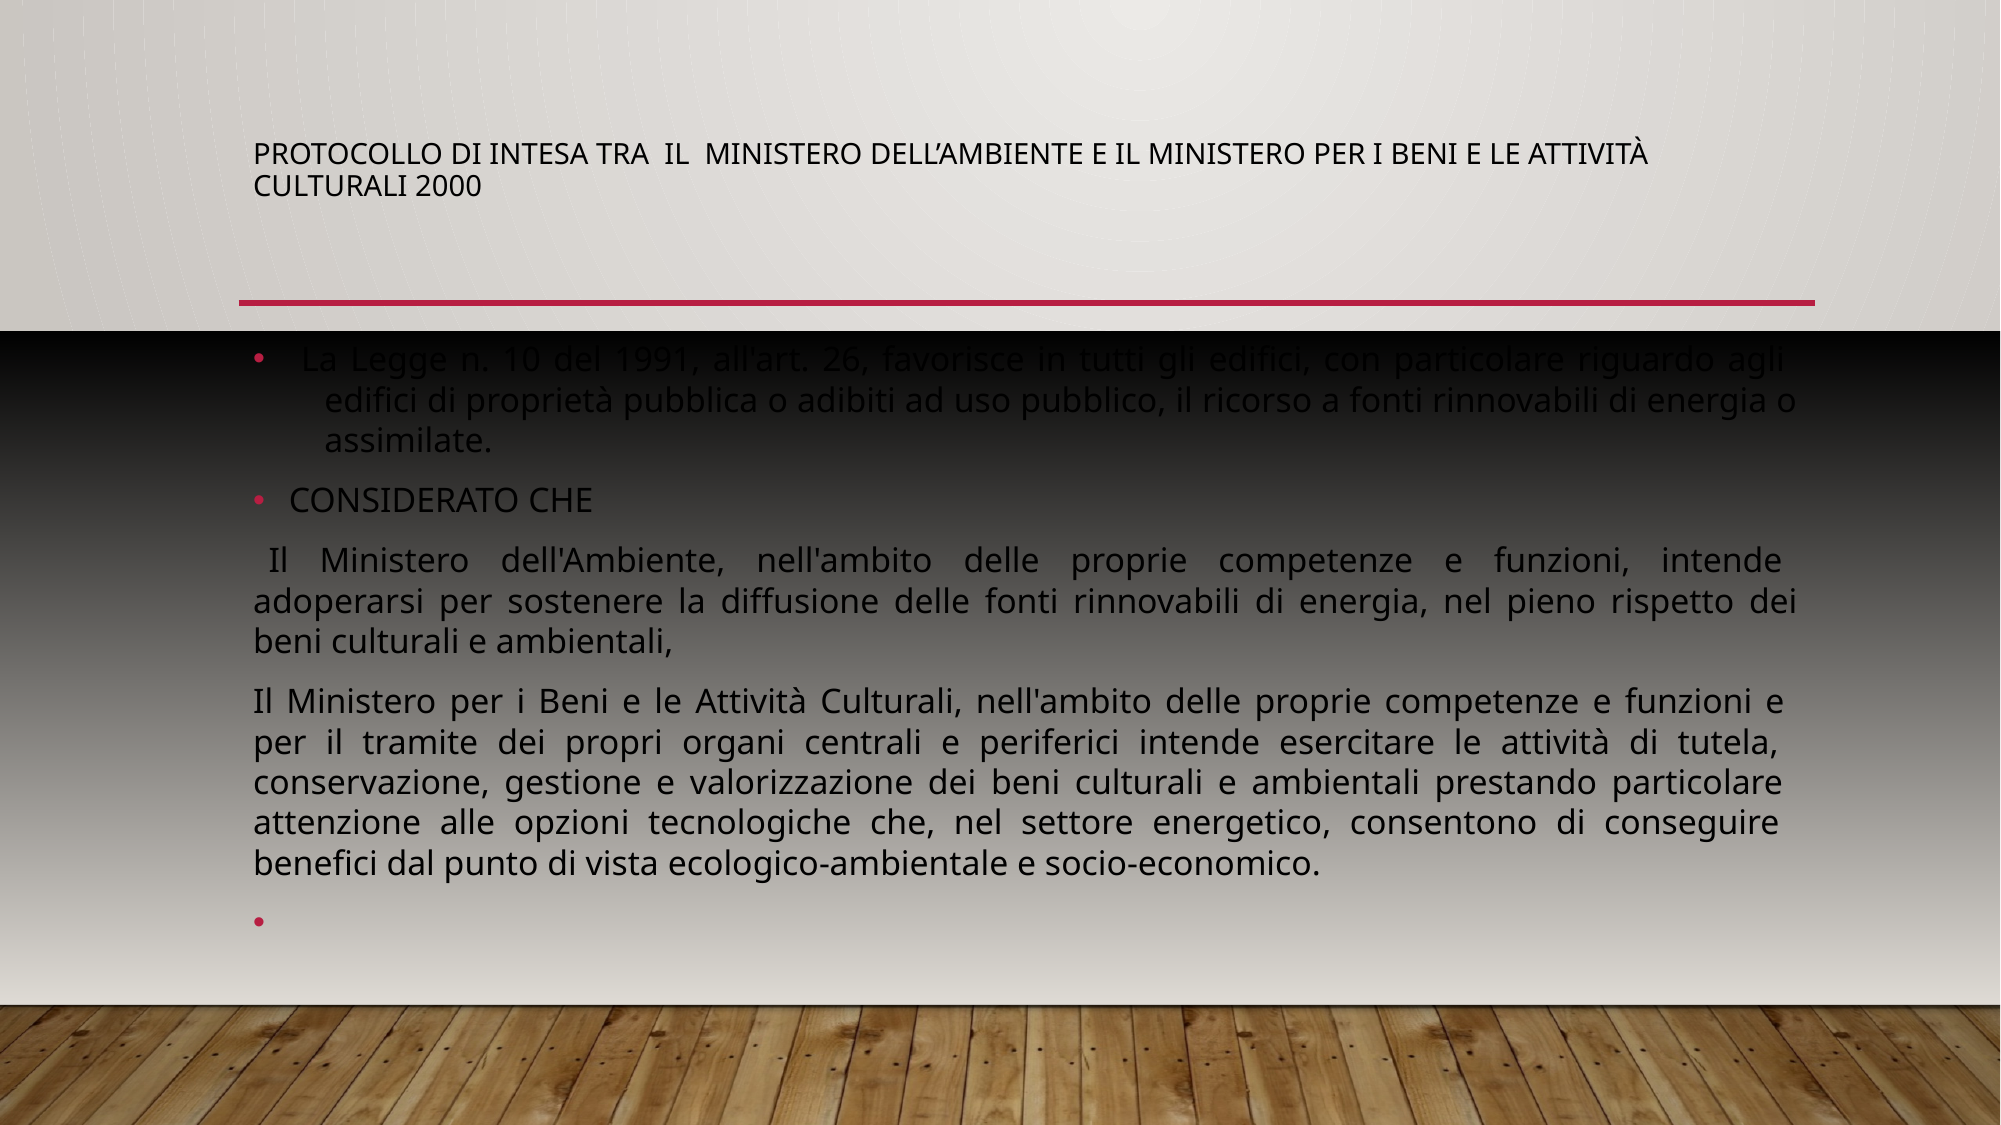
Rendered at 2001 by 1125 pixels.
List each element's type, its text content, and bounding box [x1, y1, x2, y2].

title Protocollo di Intesa tra il Ministero dell’Ambiente e il Ministero per i Beni e le Attività Culturali 2000 [238, 131, 1814, 305]
list La Legge n. 10 del 1991, all'art. 26, favorisce in tutti gli edifici, con particolare riguardo agli edifici di proprietà pubblica o adibiti ad uso pubblico, il ricorso a fonti rinnovabili di energia o assimilate. CONSIDERATO CHE Il Ministero dell'Ambiente, nell'ambito delle proprie competenze e funzioni, intende adoperarsi per sostenere la diffusione delle fonti rinnovabili di energia, nel pieno rispetto dei beni culturali e ambientali, Il Ministero per i Beni e le Attività Culturali, nell'ambito delle proprie competenze e funzioni e per il tramite dei propri organi centrali e periferici intende esercitare le attività di tutela, conservazione, gestione e valorizzazione dei beni culturali e ambientali prestando particolare attenzione alle opzioni tecnologiche che, nel settore energetico, consentono di conseguire benefici dal punto di vista ecologico-ambientale e socio-economico. [238, 330, 1814, 897]
